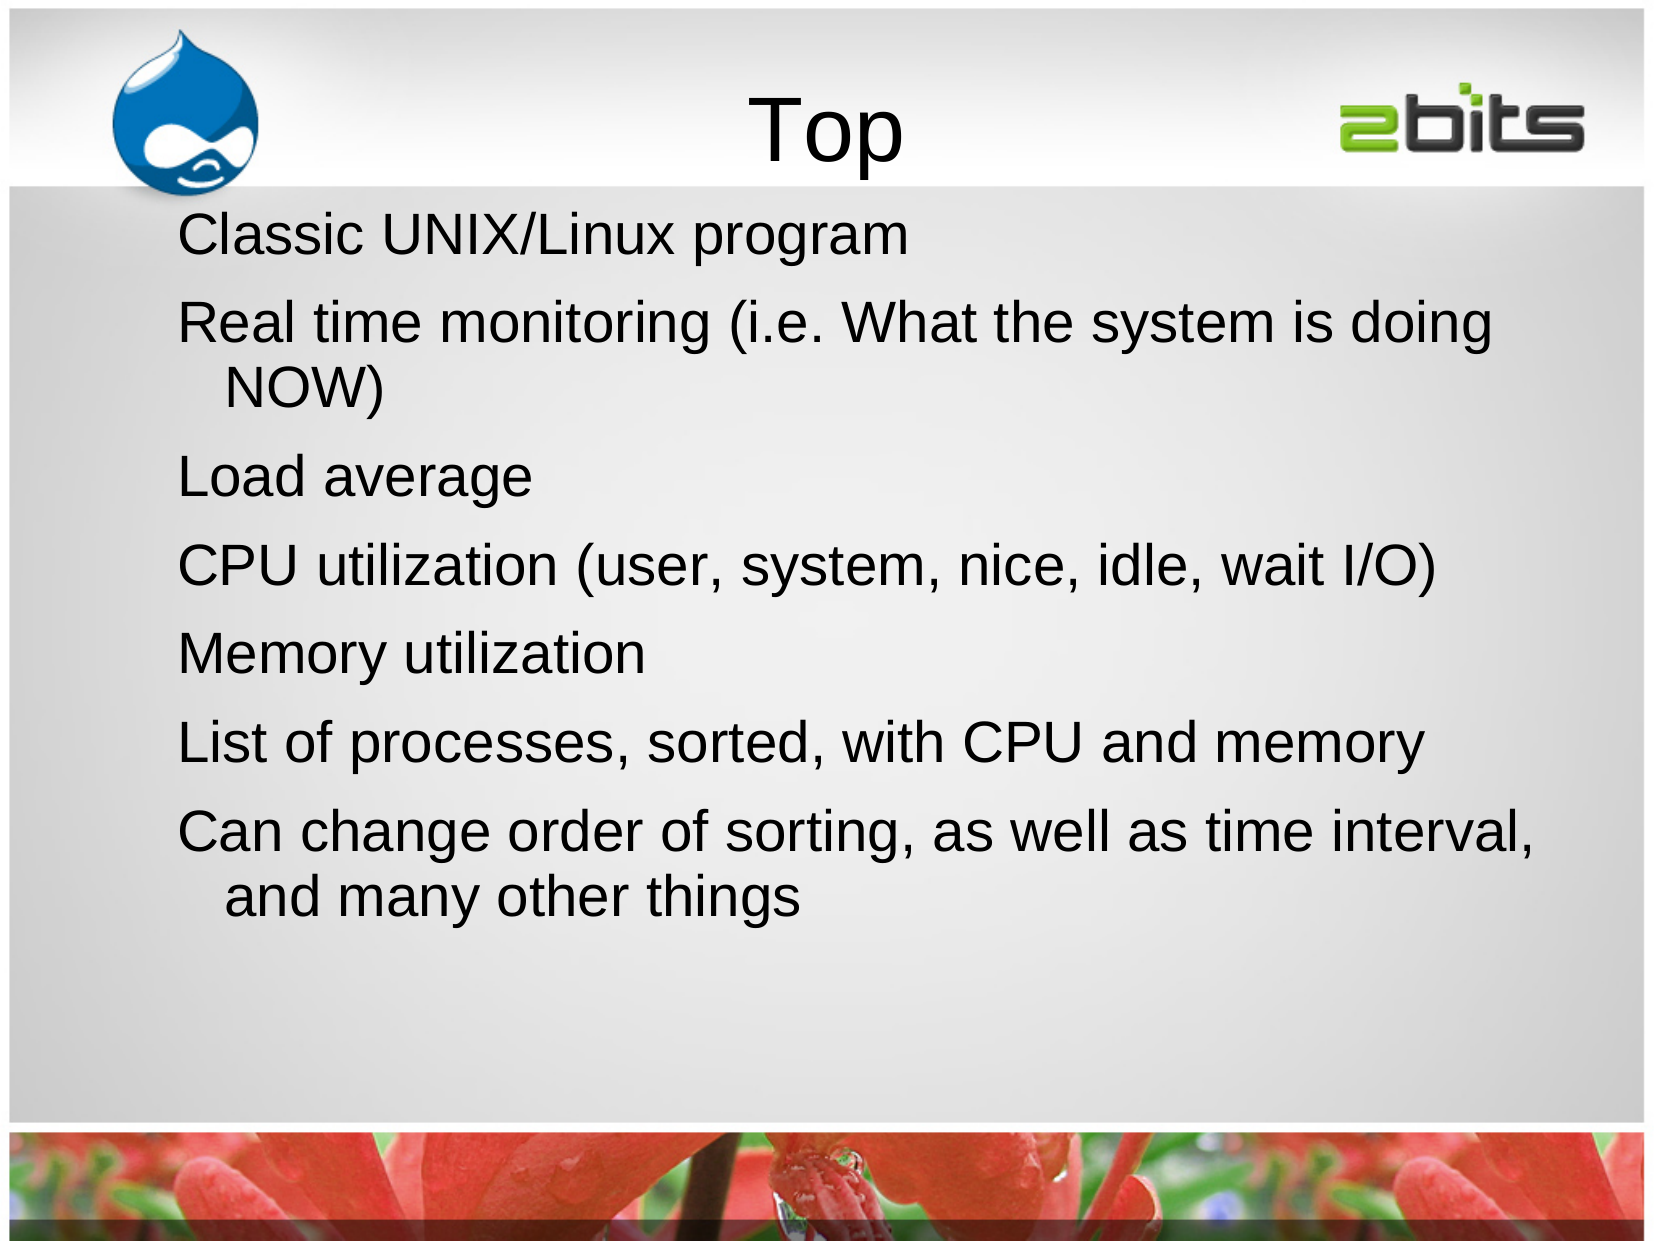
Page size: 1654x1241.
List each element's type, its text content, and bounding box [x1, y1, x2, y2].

picture [0, 0, 1654, 1241]
title Top [82, 25, 1571, 201]
list Classic UNIX/Linux program Real time monitoring (i.e. What the system is doing NOW) Load average CPU utilization (user, system, nice, idle, wait I/O) Memory utilization List of processes, sorted, with CPU and memory Can change order of sorting, as well as time interval, and many other things [82, 201, 1571, 1123]
